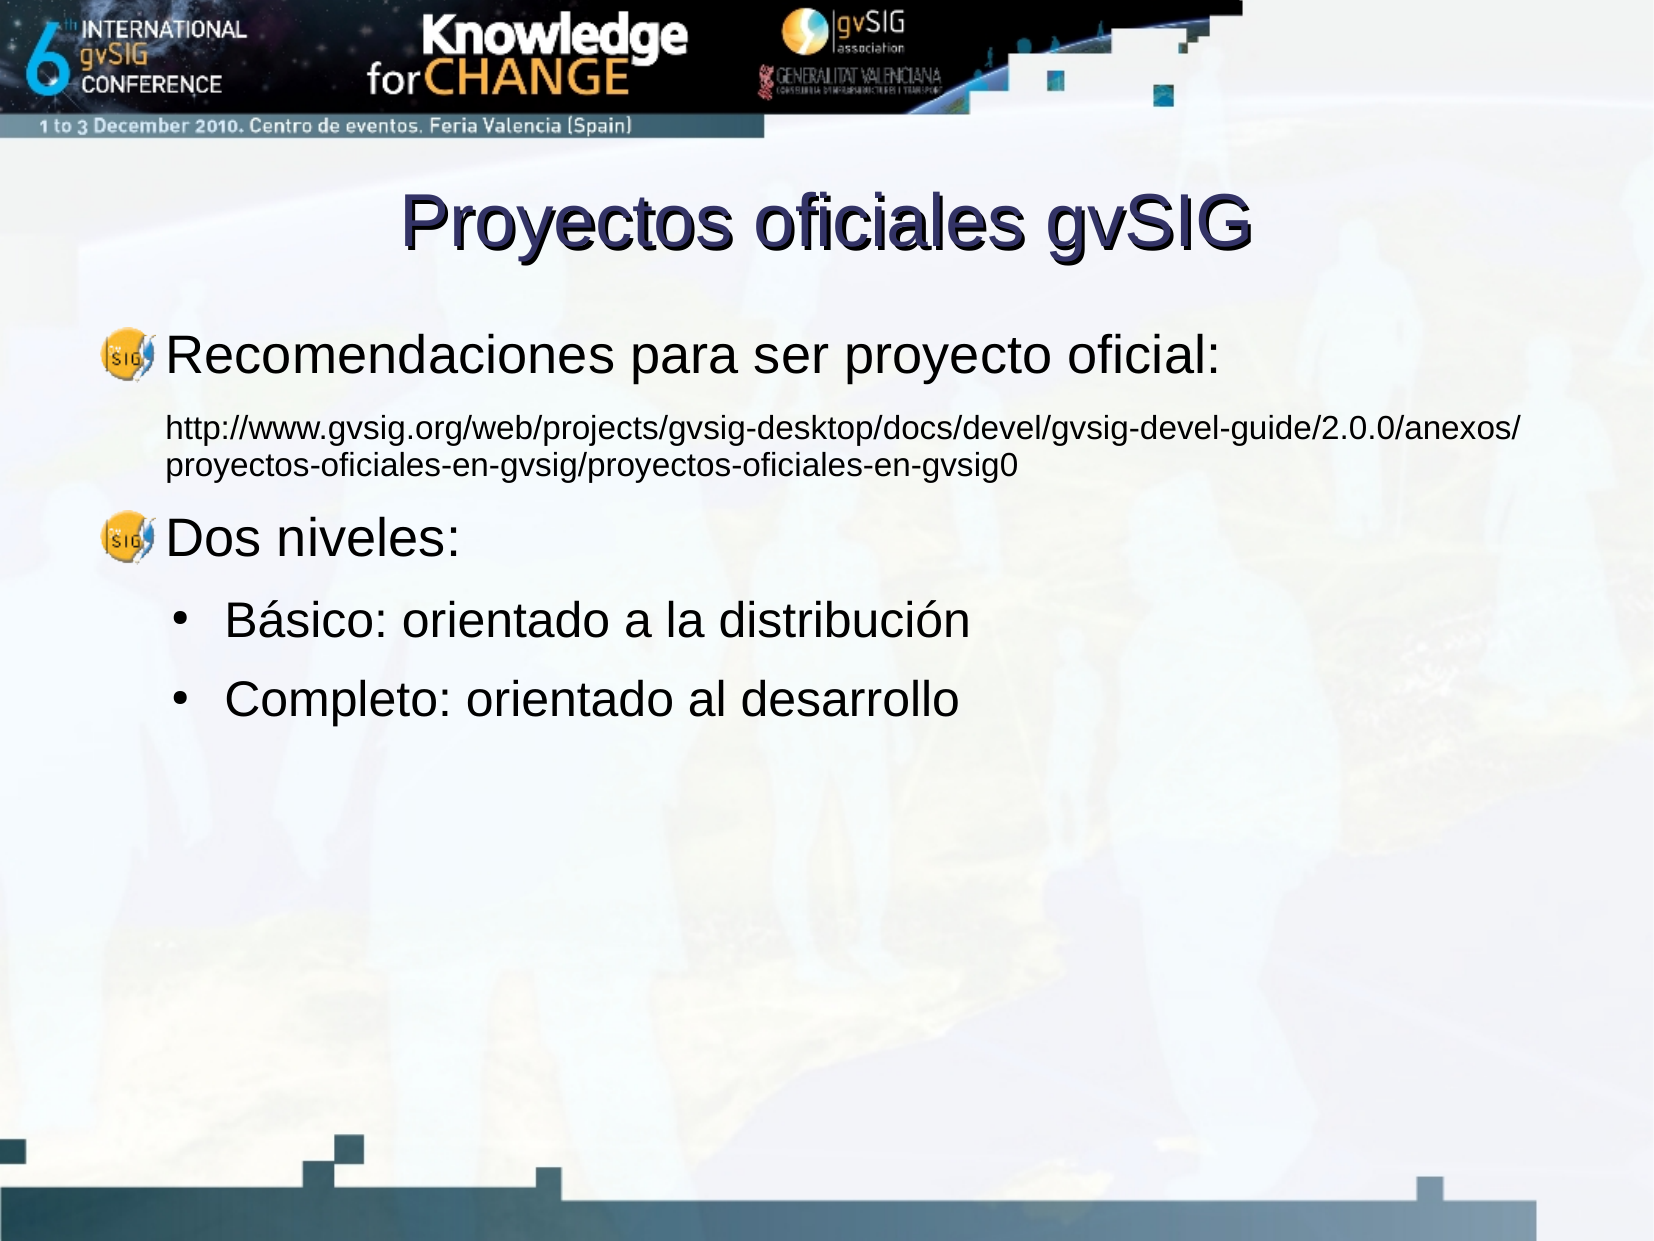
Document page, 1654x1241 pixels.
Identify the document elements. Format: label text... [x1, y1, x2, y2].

list Recomendaciones para ser proyecto oficial: http://www.gvsig.org/web/projects/gvsig-desktop/docs/devel/gvsig-devel-guide/2.0.0/anexos/proyectos-oficiales-en-gvsig/proyectos-oficiales-en-gvsig0 Dos niveles: Básico: orientado a la distribución Completo: orientado al desarrollo [82, 324, 1571, 1080]
title Proyectos oficiales gvSIG [82, 107, 1571, 318]
picture [0, 0, 1654, 1241]
